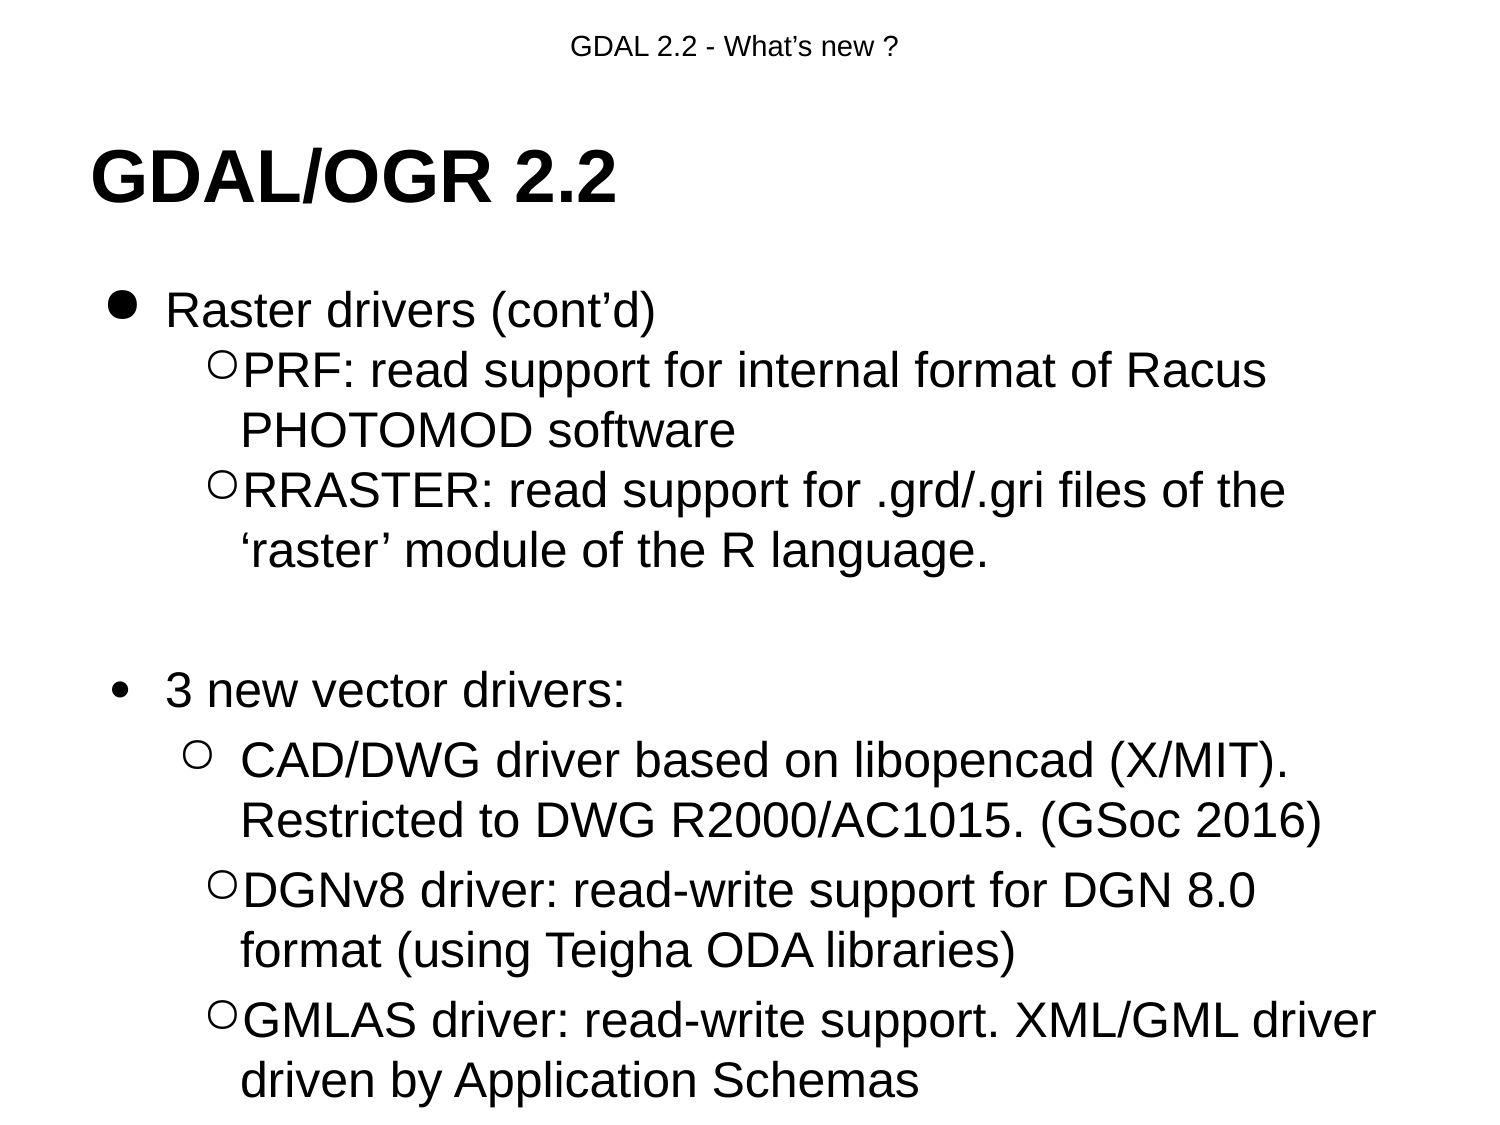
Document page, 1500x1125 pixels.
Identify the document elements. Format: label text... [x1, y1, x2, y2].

title GDAL/OGR 2.2 [75, 45, 1425, 233]
list Raster drivers (cont’d) PRF: read support for internal format of Racus PHOTOMOD software RRASTER: read support for .grd/.gri files of the ‘raster’ module of the R language. 3 new vector drivers: ​CAD/DWG driver based on libopencad (X/MIT). Restricted to DWG R2000/AC1015. (GSoc 2016) DGNv8 driver: read-write support for DGN 8.0 format (using Teigha ODA libraries) ​GMLAS driver: read-write support. XML/GML driver driven by Application Schemas [75, 262, 1425, 1078]
